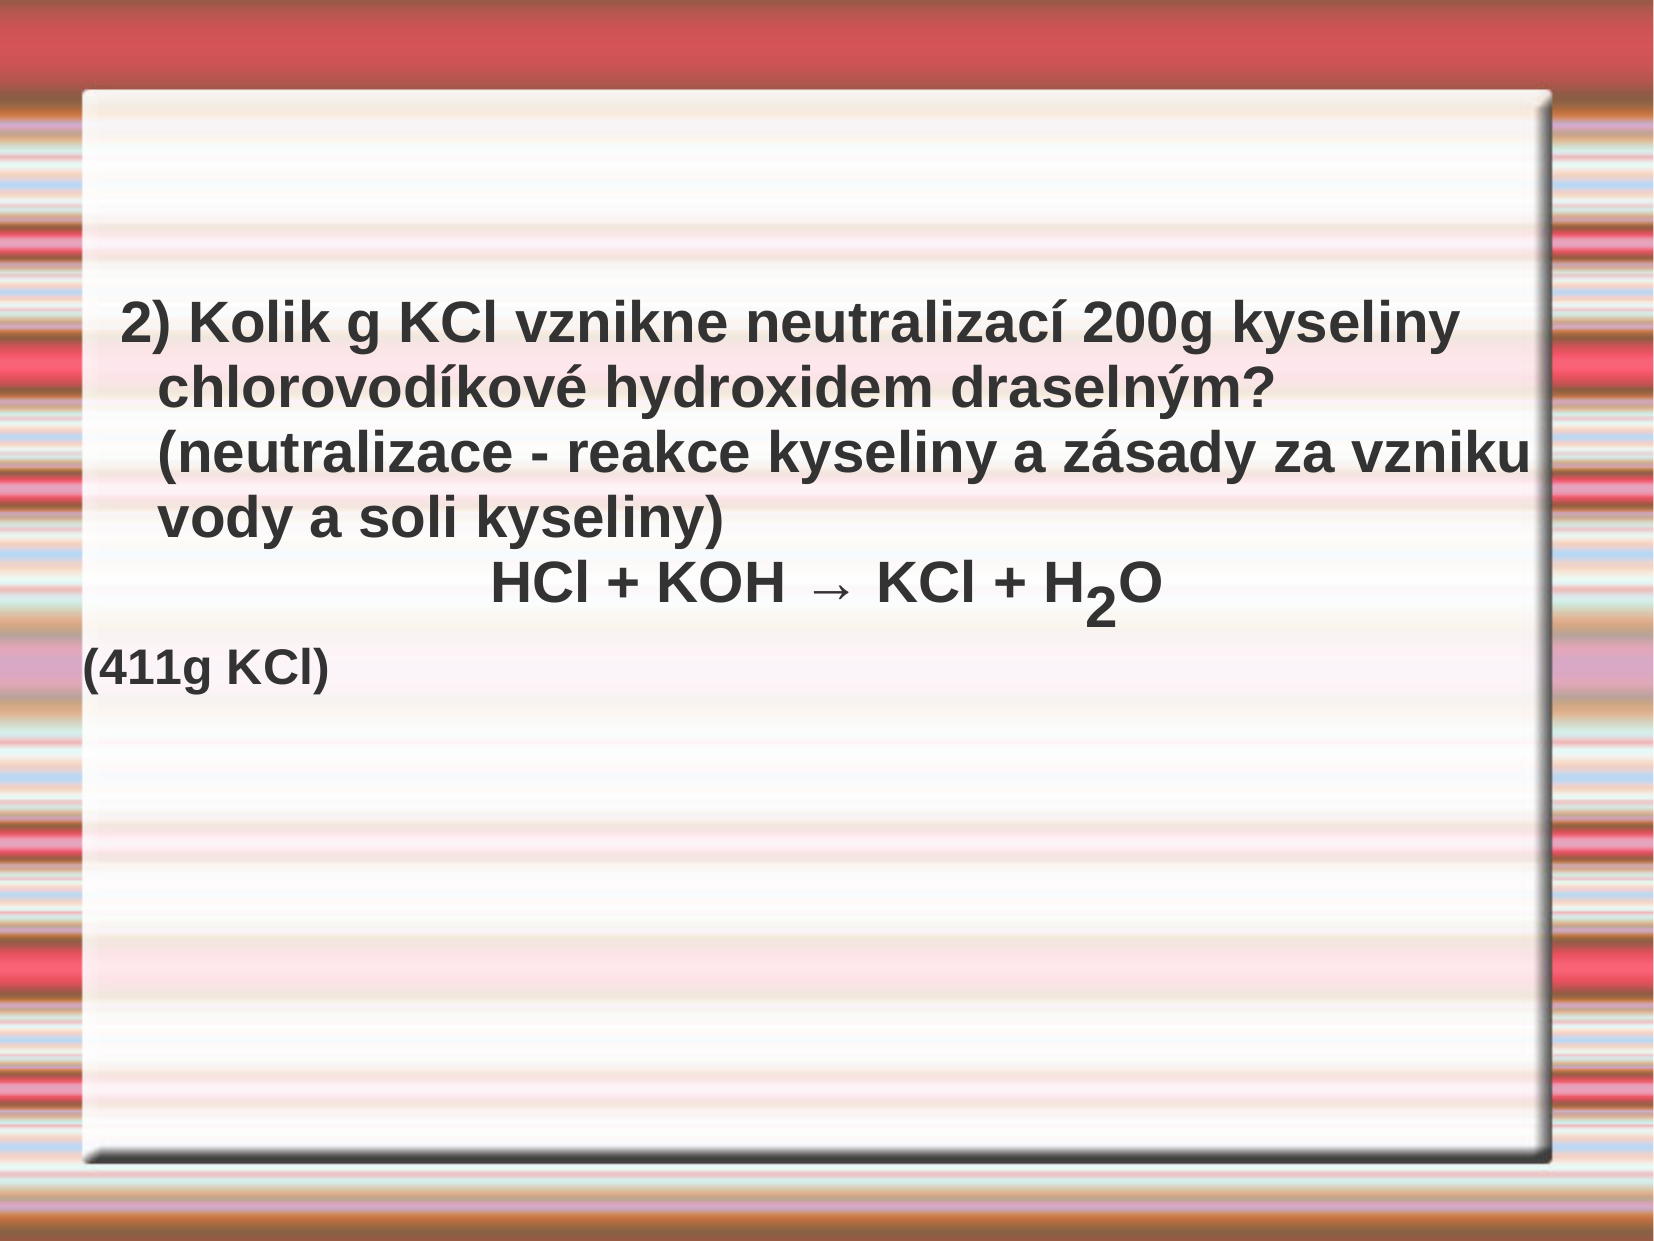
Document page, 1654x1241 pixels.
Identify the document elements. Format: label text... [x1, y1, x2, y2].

list 2) Kolik g KCl vznikne neutralizací 200g kyseliny chlorovodíkové hydroxidem draselným? (neutralizace - reakce kyseliny a zásady za vzniku vody a soli kyseliny) HCl + KOH → KCl + H2O (411g KCl) [82, 290, 1571, 1094]
picture [0, 0, 1654, 1241]
